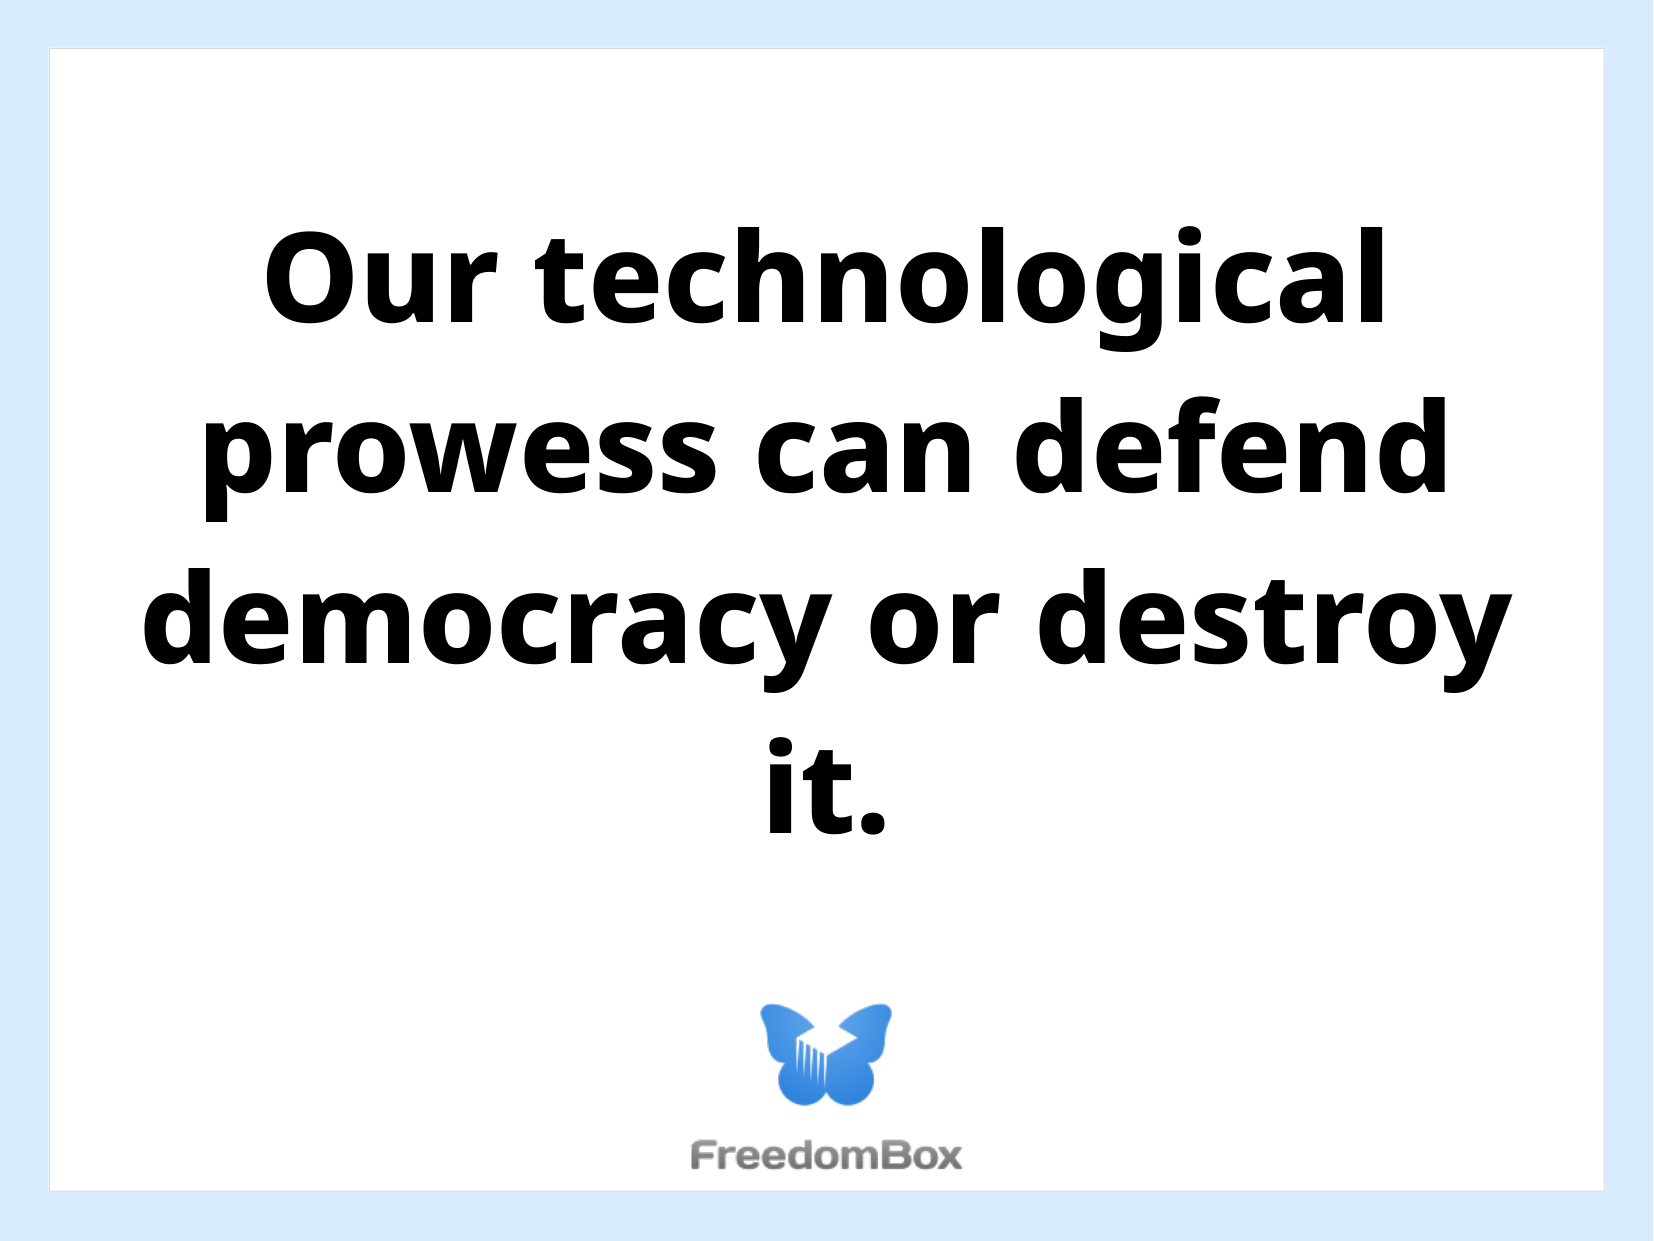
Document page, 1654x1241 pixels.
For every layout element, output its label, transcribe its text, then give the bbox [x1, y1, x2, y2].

picture [0, 0, 1654, 1241]
subtitle Our technological prowess can defend democracy or destroy it. [82, 49, 1571, 1010]
